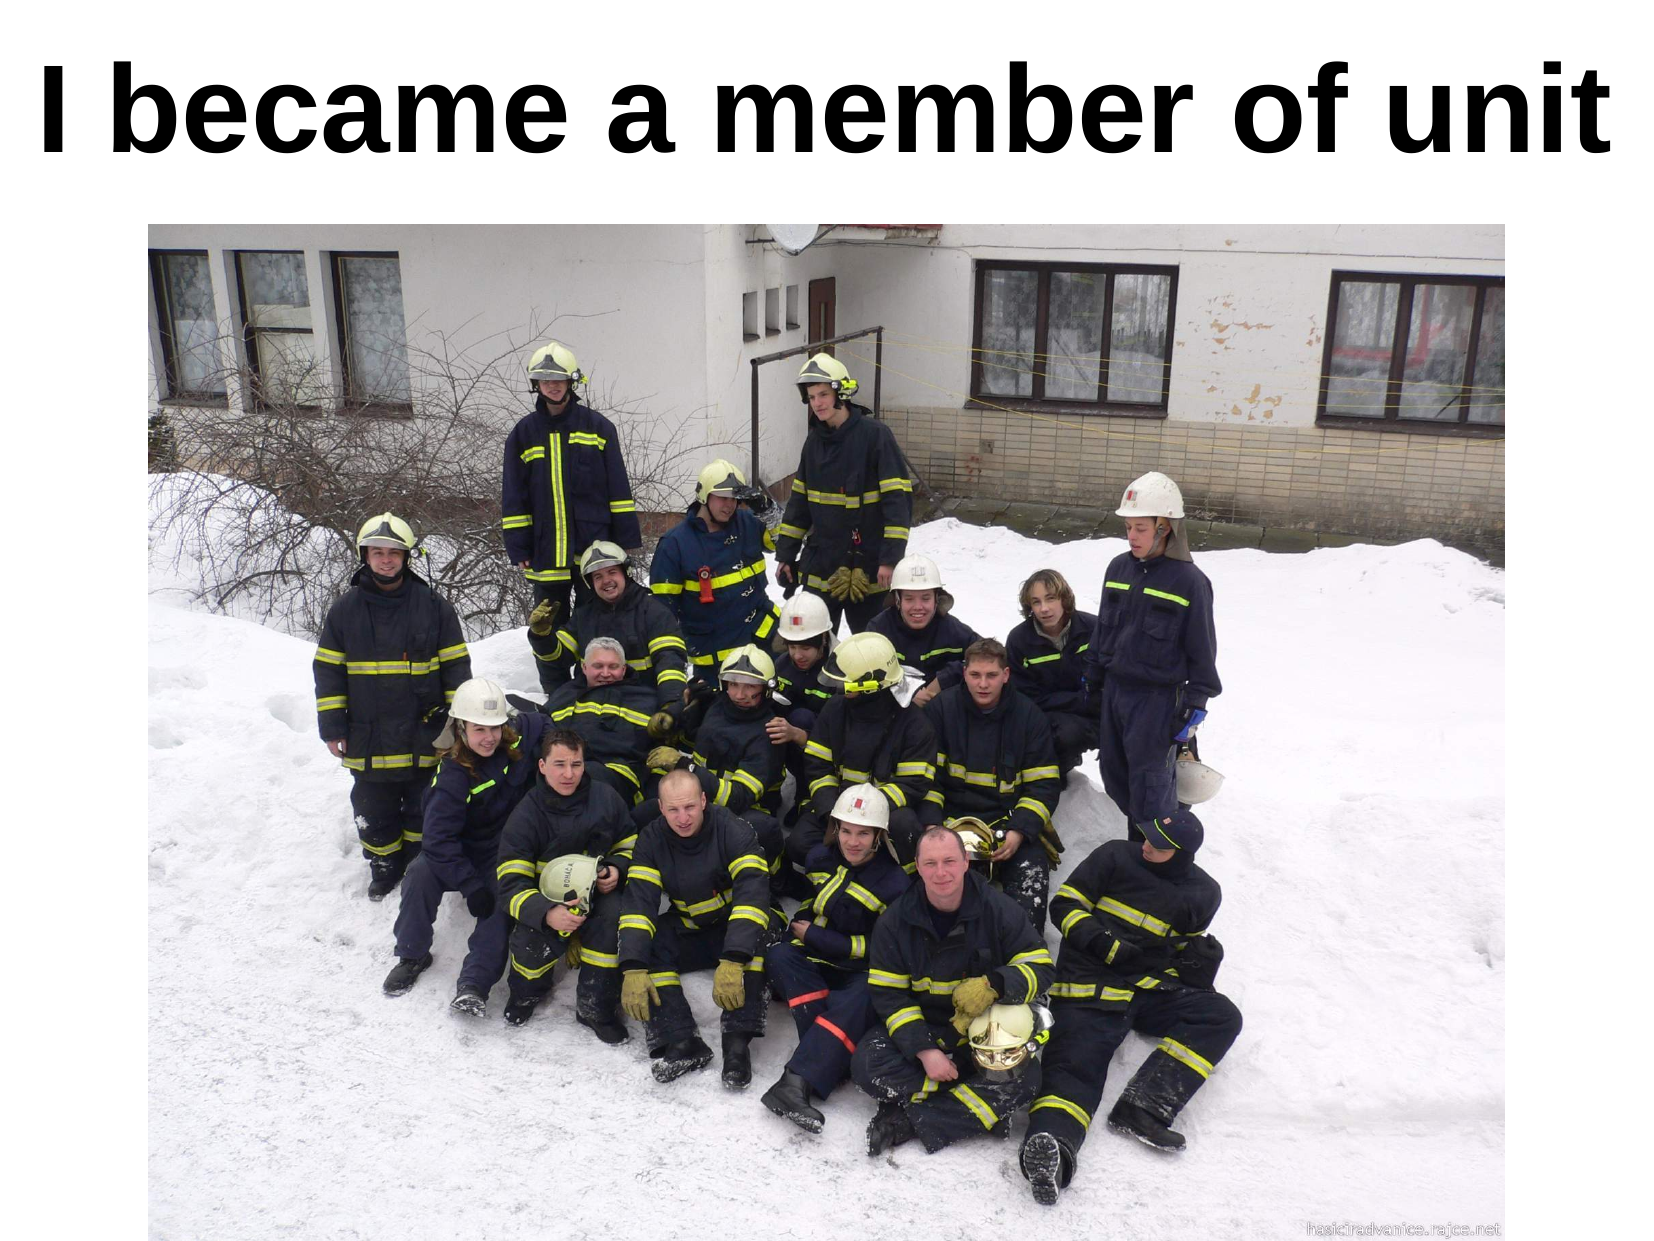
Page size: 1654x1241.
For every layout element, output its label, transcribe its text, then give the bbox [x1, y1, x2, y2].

picture [148, 224, 1505, 1241]
title I became a member of unit [15, 0, 1636, 263]
